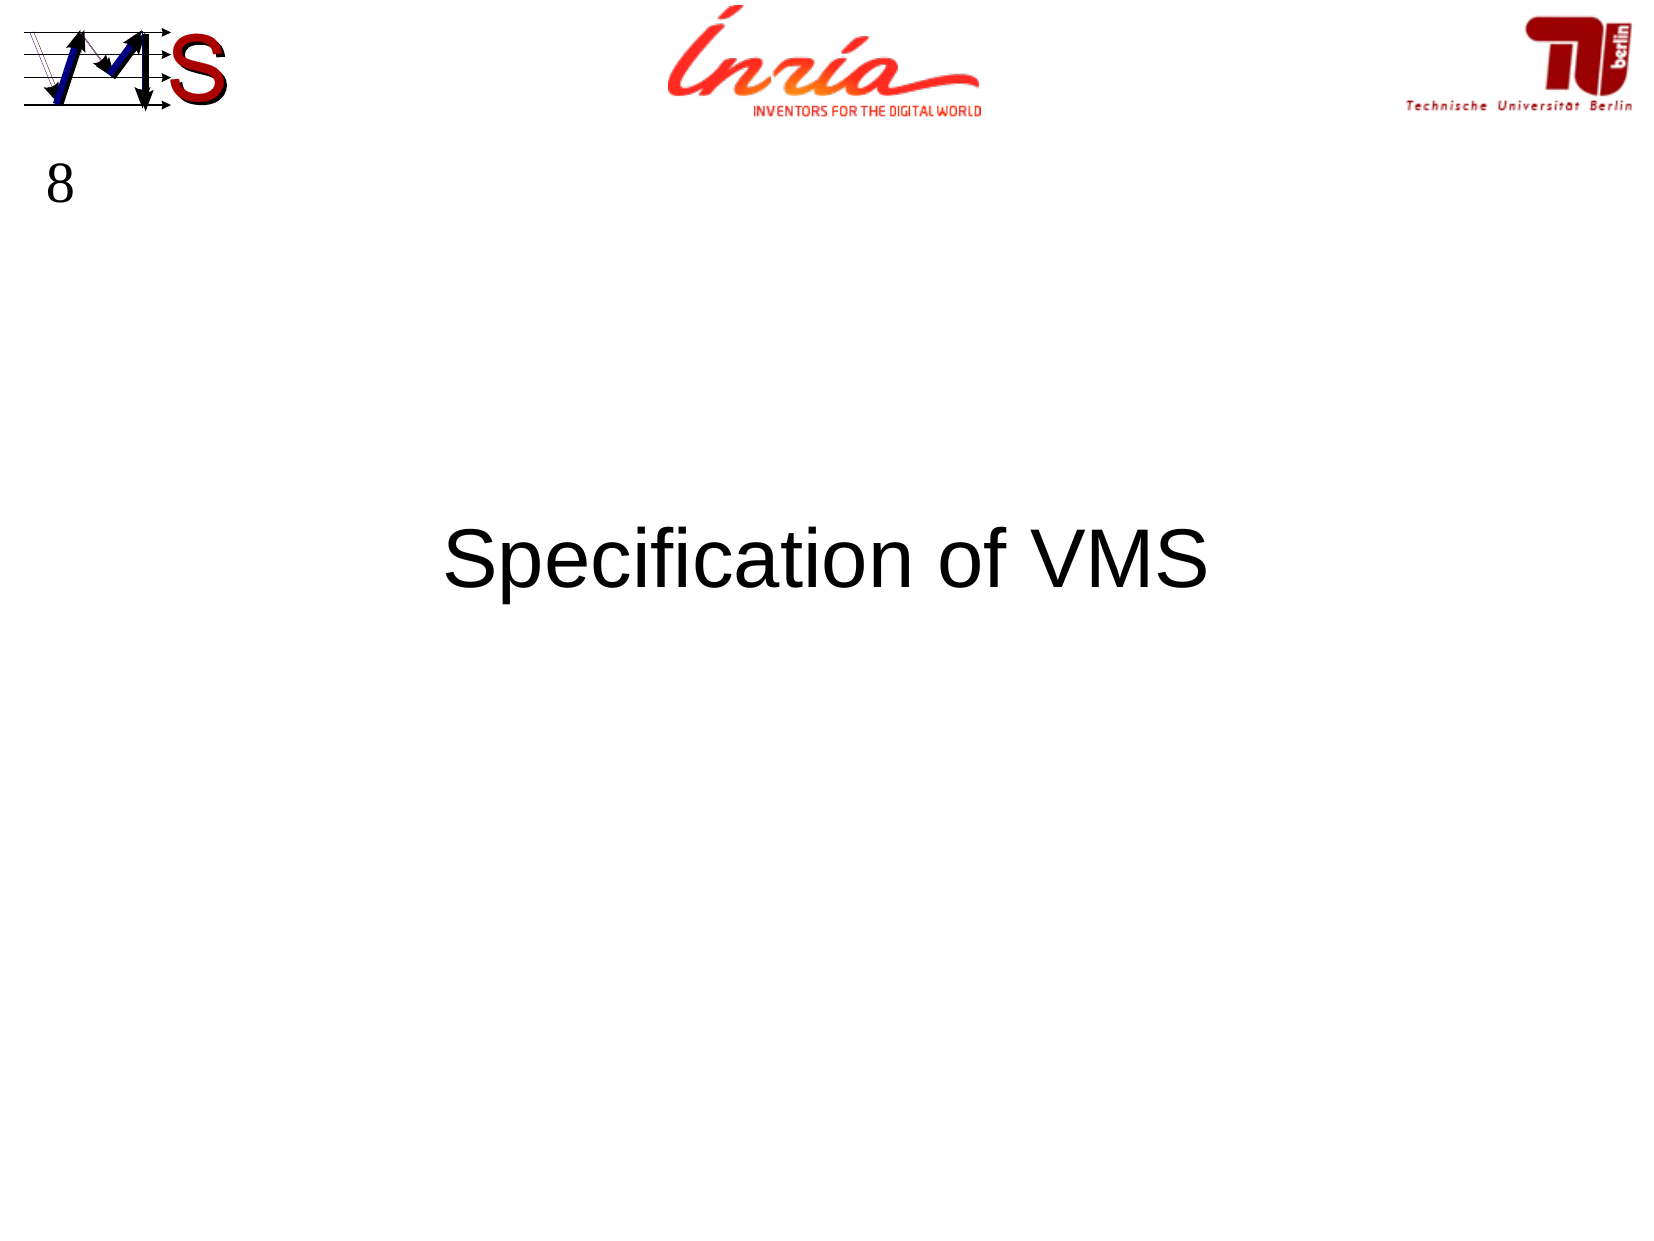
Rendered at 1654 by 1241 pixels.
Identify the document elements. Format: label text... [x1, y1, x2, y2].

subtitle Specification of VMS [82, 78, 1571, 1109]
picture [1303, 5, 1646, 123]
picture [668, 5, 981, 78]
